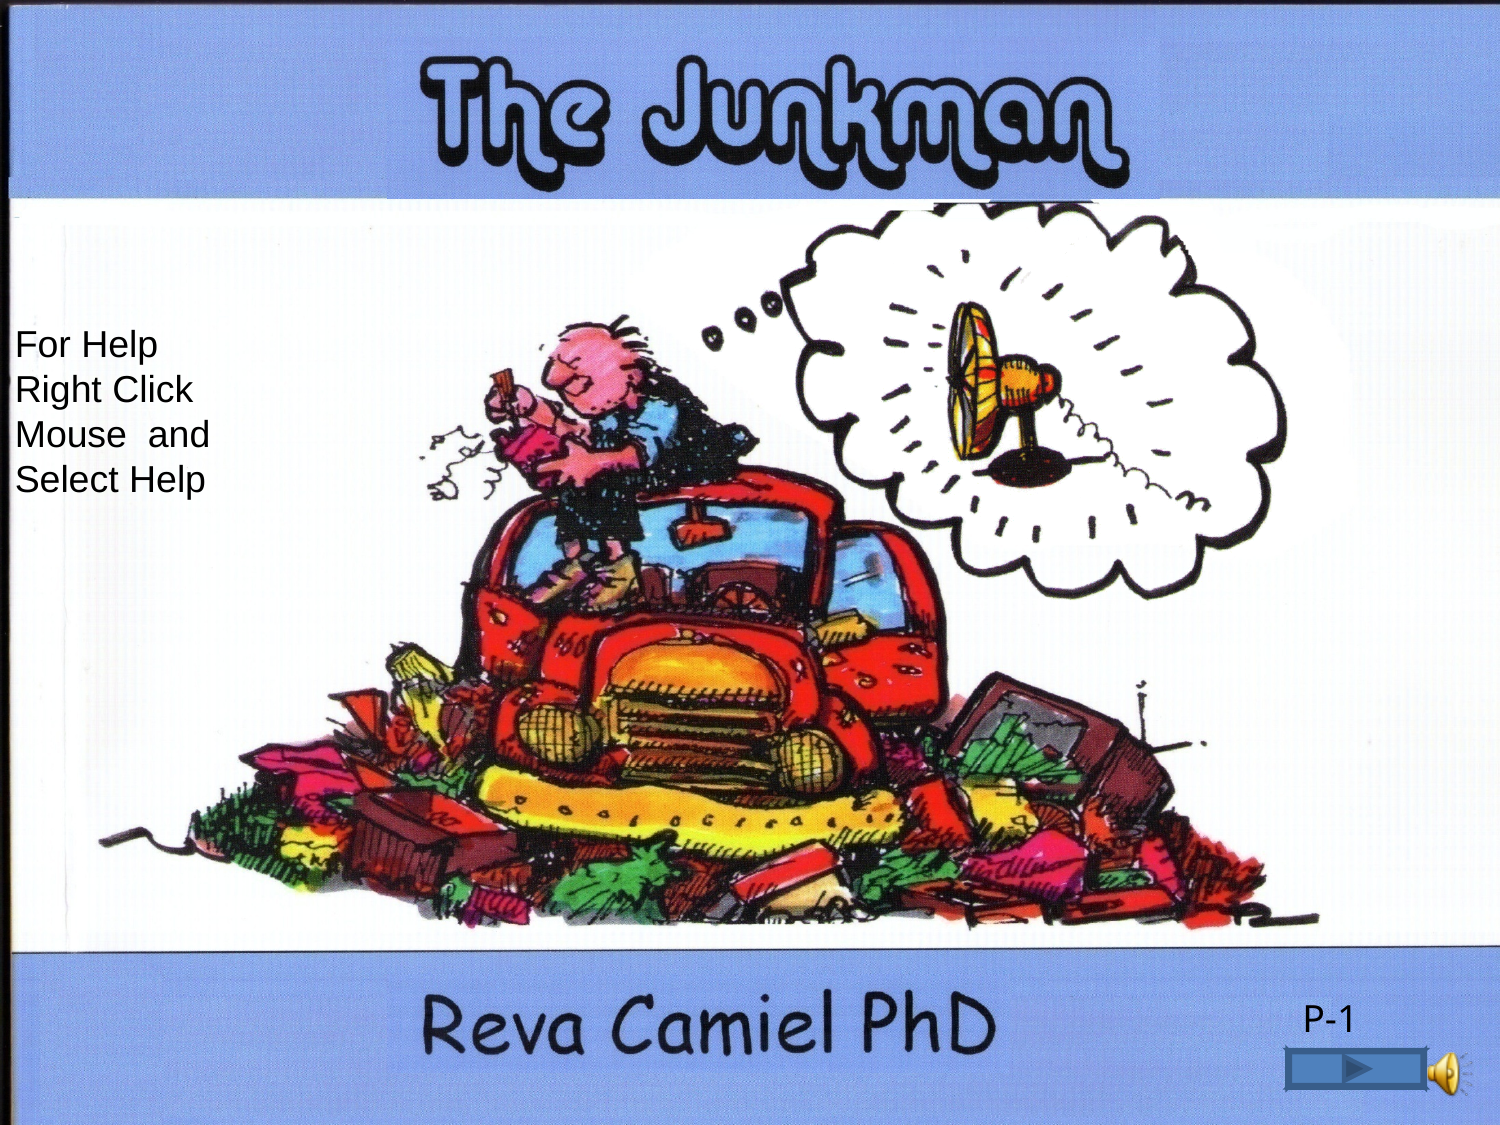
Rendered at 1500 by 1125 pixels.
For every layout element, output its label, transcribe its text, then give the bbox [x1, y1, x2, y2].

text_box [1289, 1049, 1426, 1088]
picture [0, 0, 1500, 1125]
text_box P-1 [1287, 987, 1388, 1048]
text_box For Help Right Click Mouse and Select Help [0, 312, 276, 508]
